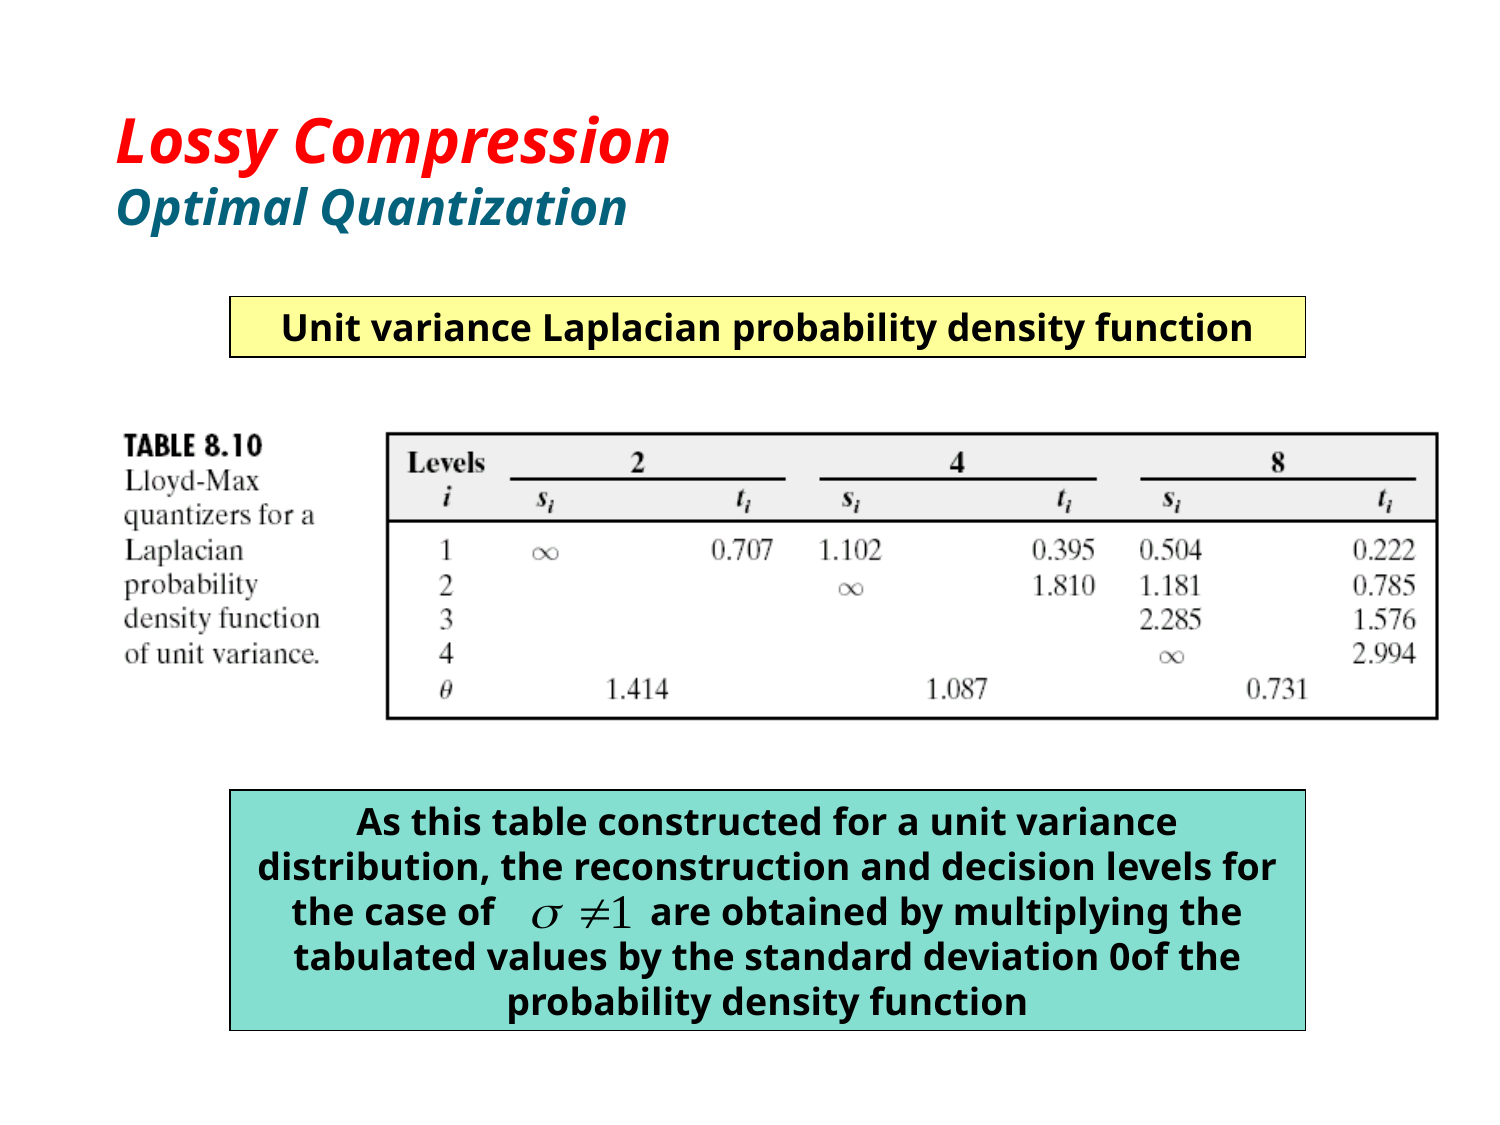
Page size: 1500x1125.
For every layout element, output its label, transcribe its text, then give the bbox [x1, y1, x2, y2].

chart [525, 884, 638, 941]
picture [117, 426, 1447, 730]
text_box As this table constructed for a unit variance distribution, the reconstruction and decision levels for the case of are obtained by multiplying the tabulated values by the standard deviation 0of the probability density function [230, 790, 1306, 1031]
text_box Unit variance Laplacian probability density function [230, 296, 1306, 358]
text_box Lossy Compression Optimal Quantization [101, 55, 1377, 244]
